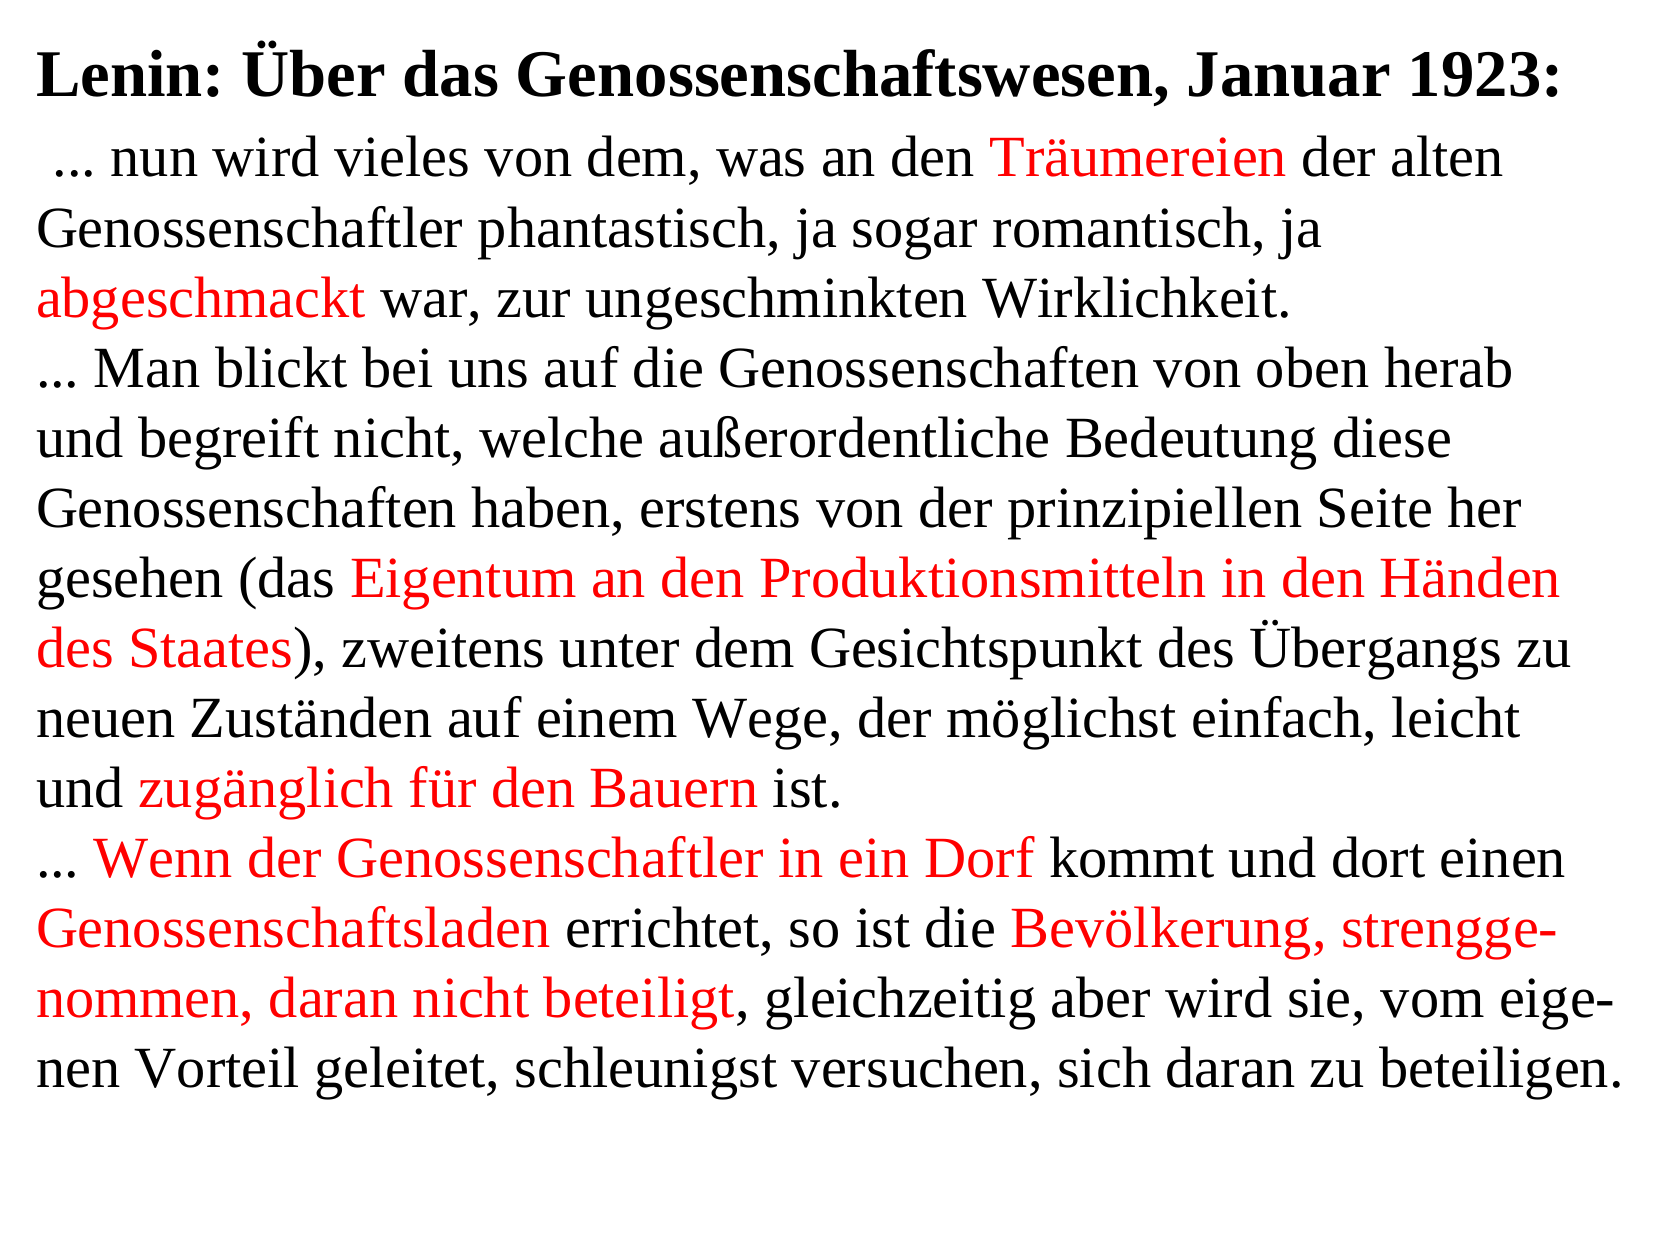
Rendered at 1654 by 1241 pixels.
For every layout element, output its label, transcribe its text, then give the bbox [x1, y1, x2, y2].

text_box Lenin: Über das Genossenschaftswesen, Januar 1923: ... nun wird vieles von dem, was an den Träumereien der alten Genossenschaftler phantastisch, ja sogar romantisch, ja abgeschmackt war, zur ungeschminkten Wirklichkeit. ... Man blickt bei uns auf die Genossenschaften von oben herab und begreift nicht, welche außerordentliche Bedeutung diese Genossenschaften haben, erstens von der prinzipiellen Seite her gesehen (das Eigentum an den Produktionsmitteln in den Händen des Staates), zweitens unter dem Gesichtspunkt des Übergangs zu neuen Zuständen auf einem Wege, der möglichst einfach, leicht und zugänglich für den Bauern ist. ... Wenn der Genossenschaftler in ein Dorf kommt und dort einen Genossenschaftsladen errichtet, so ist die Bevölkerung, strengge- nommen, daran nicht beteiligt, gleichzeitig aber wird sie, vom eige- nen Vorteil geleitet, schleunigst versuchen, sich daran zu beteiligen. [36, 29, 1631, 1100]
